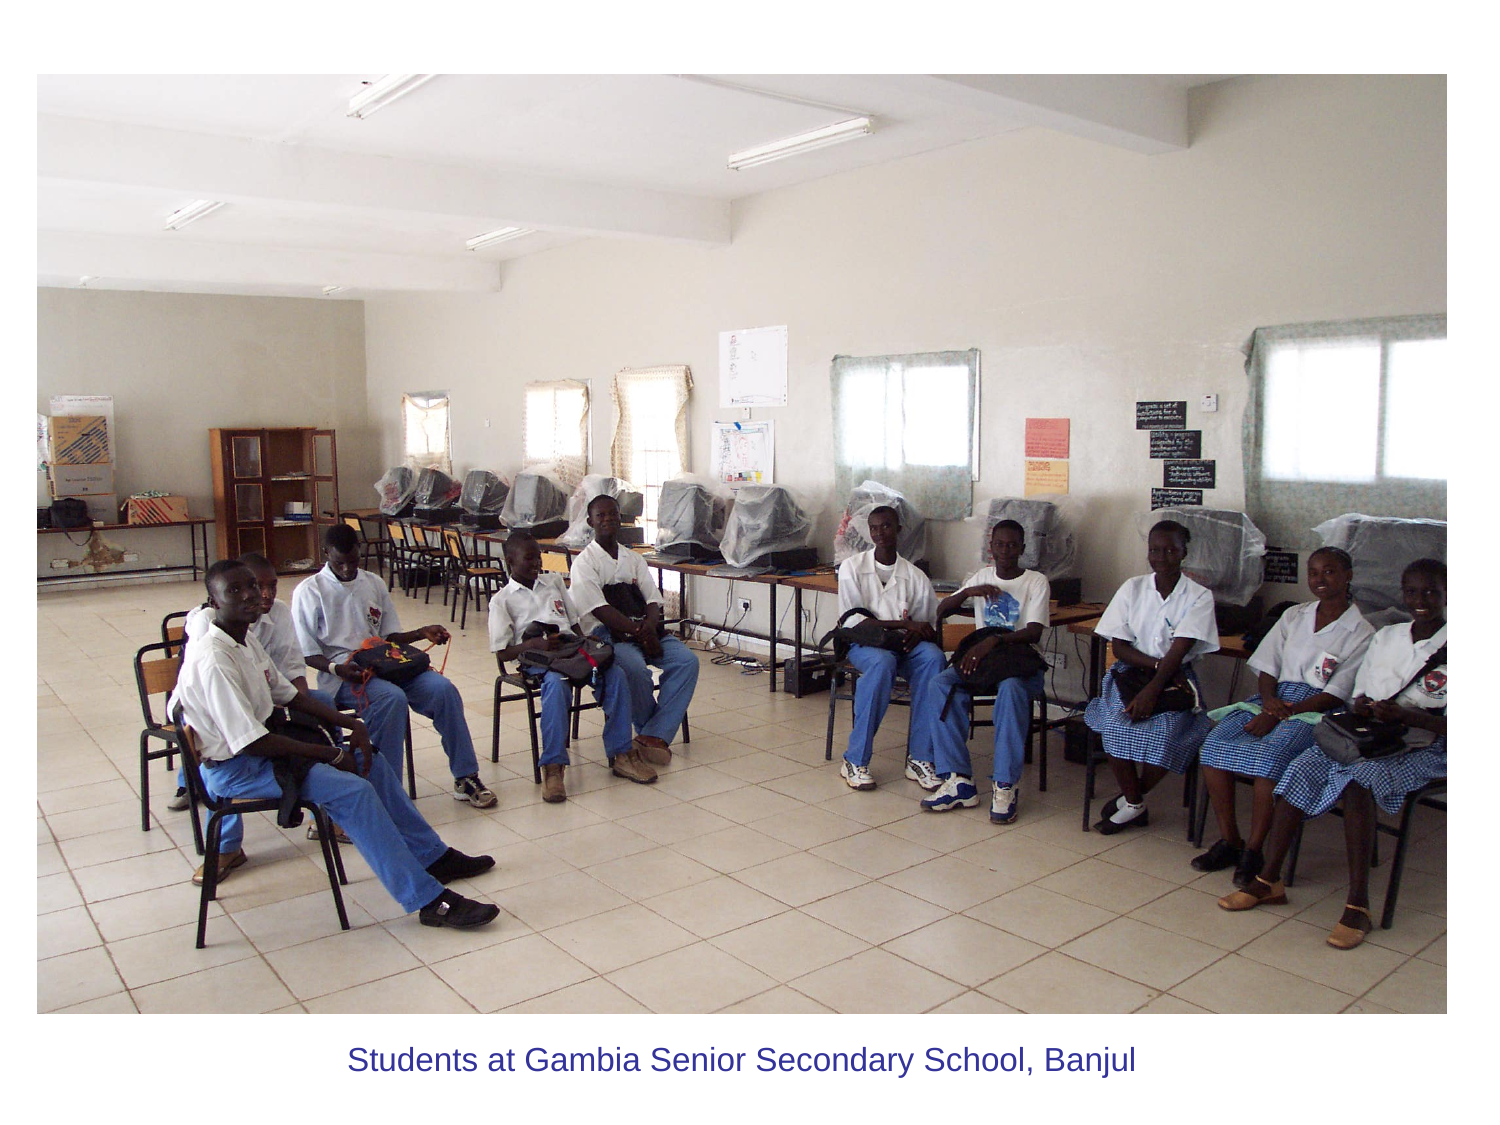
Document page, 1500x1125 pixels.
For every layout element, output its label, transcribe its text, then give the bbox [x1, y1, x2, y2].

picture [37, 74, 1447, 1015]
text_box Students at Gambia Senior Secondary School, Banjul [34, 1030, 1451, 1087]
